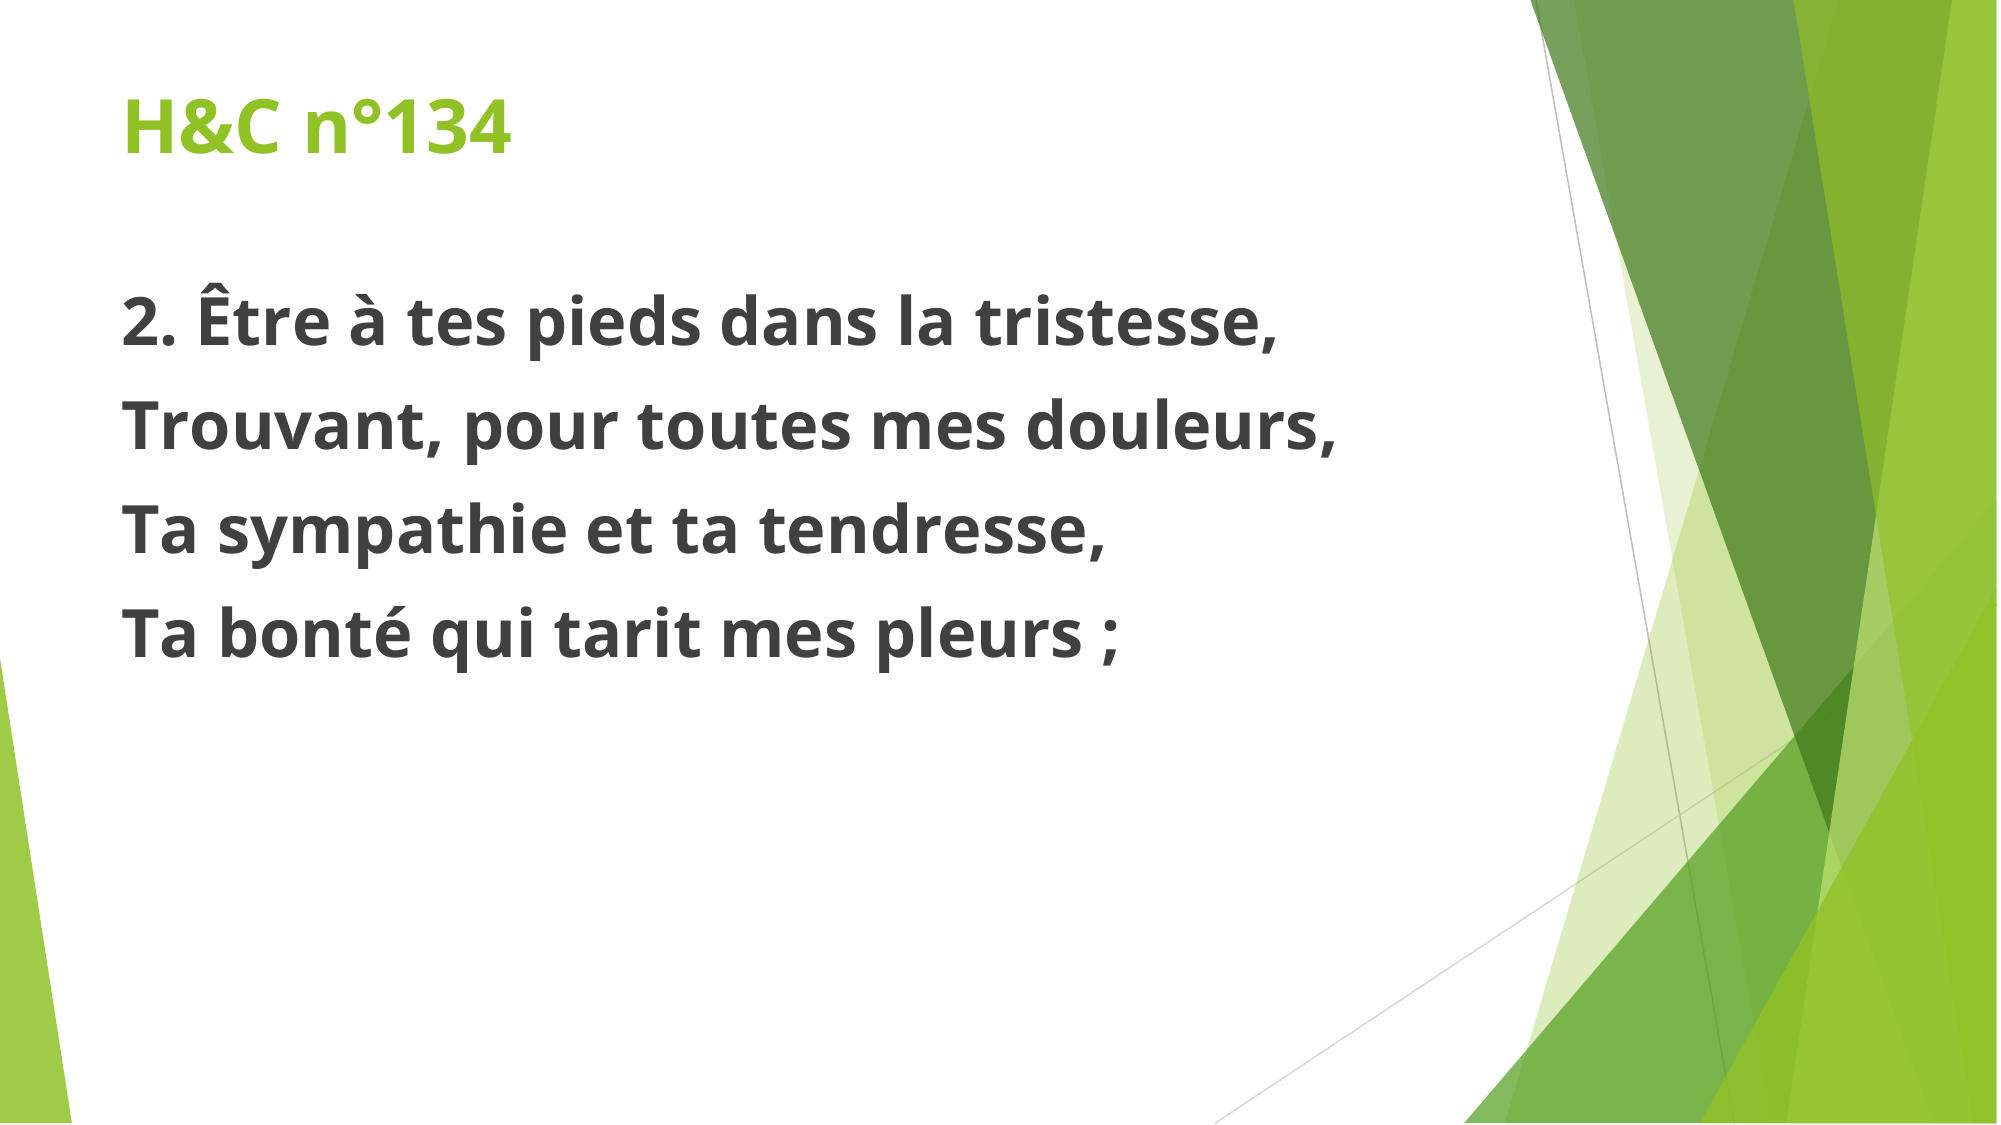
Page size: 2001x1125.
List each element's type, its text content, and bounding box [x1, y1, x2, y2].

text_box 2. Être à tes pieds dans la tristesse, Trouvant, pour toutes mes douleurs, Ta sympathie et ta tendresse, Ta bonté qui tarit mes pleurs ; [106, 259, 2001, 1037]
text_box H&C n°134 [106, 70, 1522, 178]
